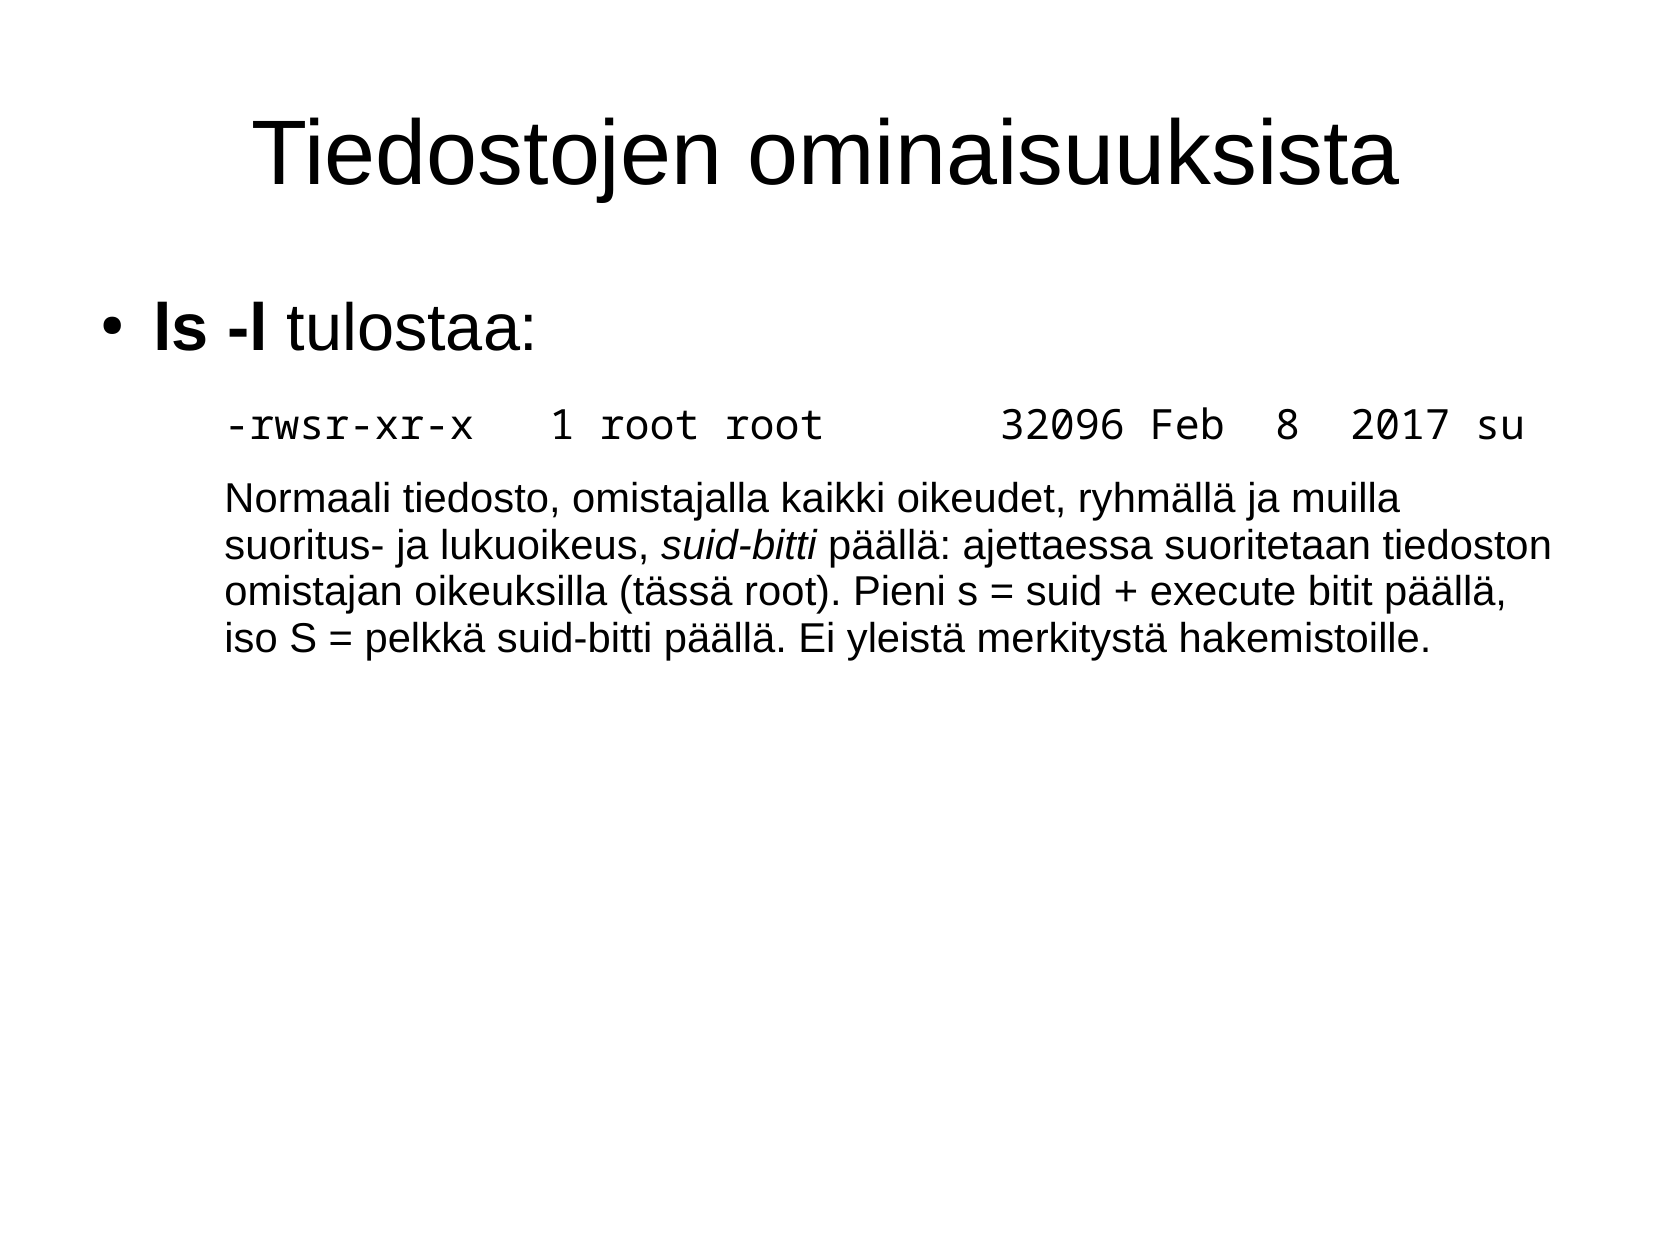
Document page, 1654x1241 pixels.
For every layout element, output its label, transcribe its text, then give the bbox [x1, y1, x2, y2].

title Tiedostojen ominaisuuksista [82, 49, 1571, 257]
list ls -l tulostaa: -rwsr-xr-x 1 root root 32096 Feb 8 2017 su Normaali tiedosto, omistajalla kaikki oikeudet, ryhmällä ja muilla suoritus- ja lukuoikeus, suid-bitti päällä: ajettaessa suoritetaan tiedoston omistajan oikeuksilla (tässä root). Pieni s = suid + execute bitit päällä, iso S = pelkkä suid-bitti päällä. Ei yleistä merkitystä hakemistoille. [82, 290, 1571, 1010]
